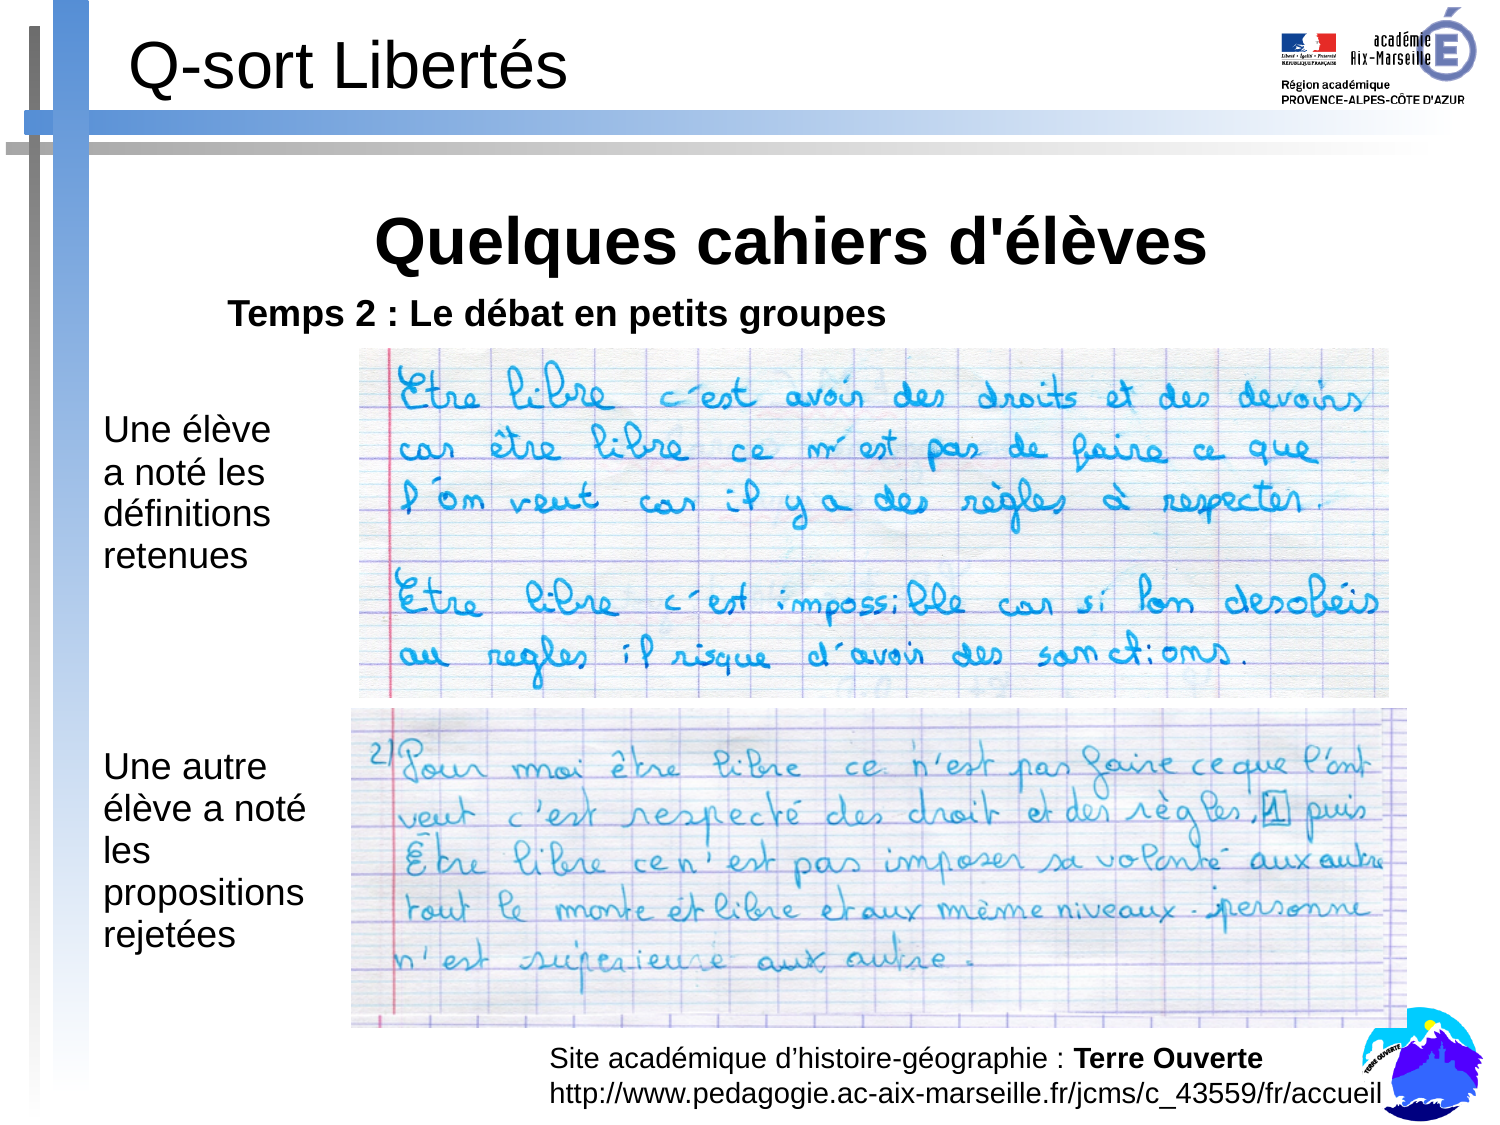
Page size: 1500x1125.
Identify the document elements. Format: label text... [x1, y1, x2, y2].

text_box Q-sort Libertés [113, 14, 585, 110]
text_box [141, 342, 1430, 781]
text_box Site académique d’histoire-géographie : Terre Ouverte http://www.pedagogie.ac-aix-marseille.fr/jcms/c_43559/fr/accueil [534, 1031, 1399, 1117]
picture [351, 708, 1484, 1122]
text_box [5, 0, 1454, 1121]
text_box Temps 2 : Le débat en petits groupes [212, 285, 1430, 344]
text_box Quelques cahiers d'élèves [100, 190, 1484, 286]
text_box Une autre élève a noté les propositions rejetées [88, 738, 331, 964]
picture [1269, 0, 1484, 114]
text_box Une élève a noté les définitions retenues [88, 401, 308, 585]
picture [359, 348, 1389, 698]
